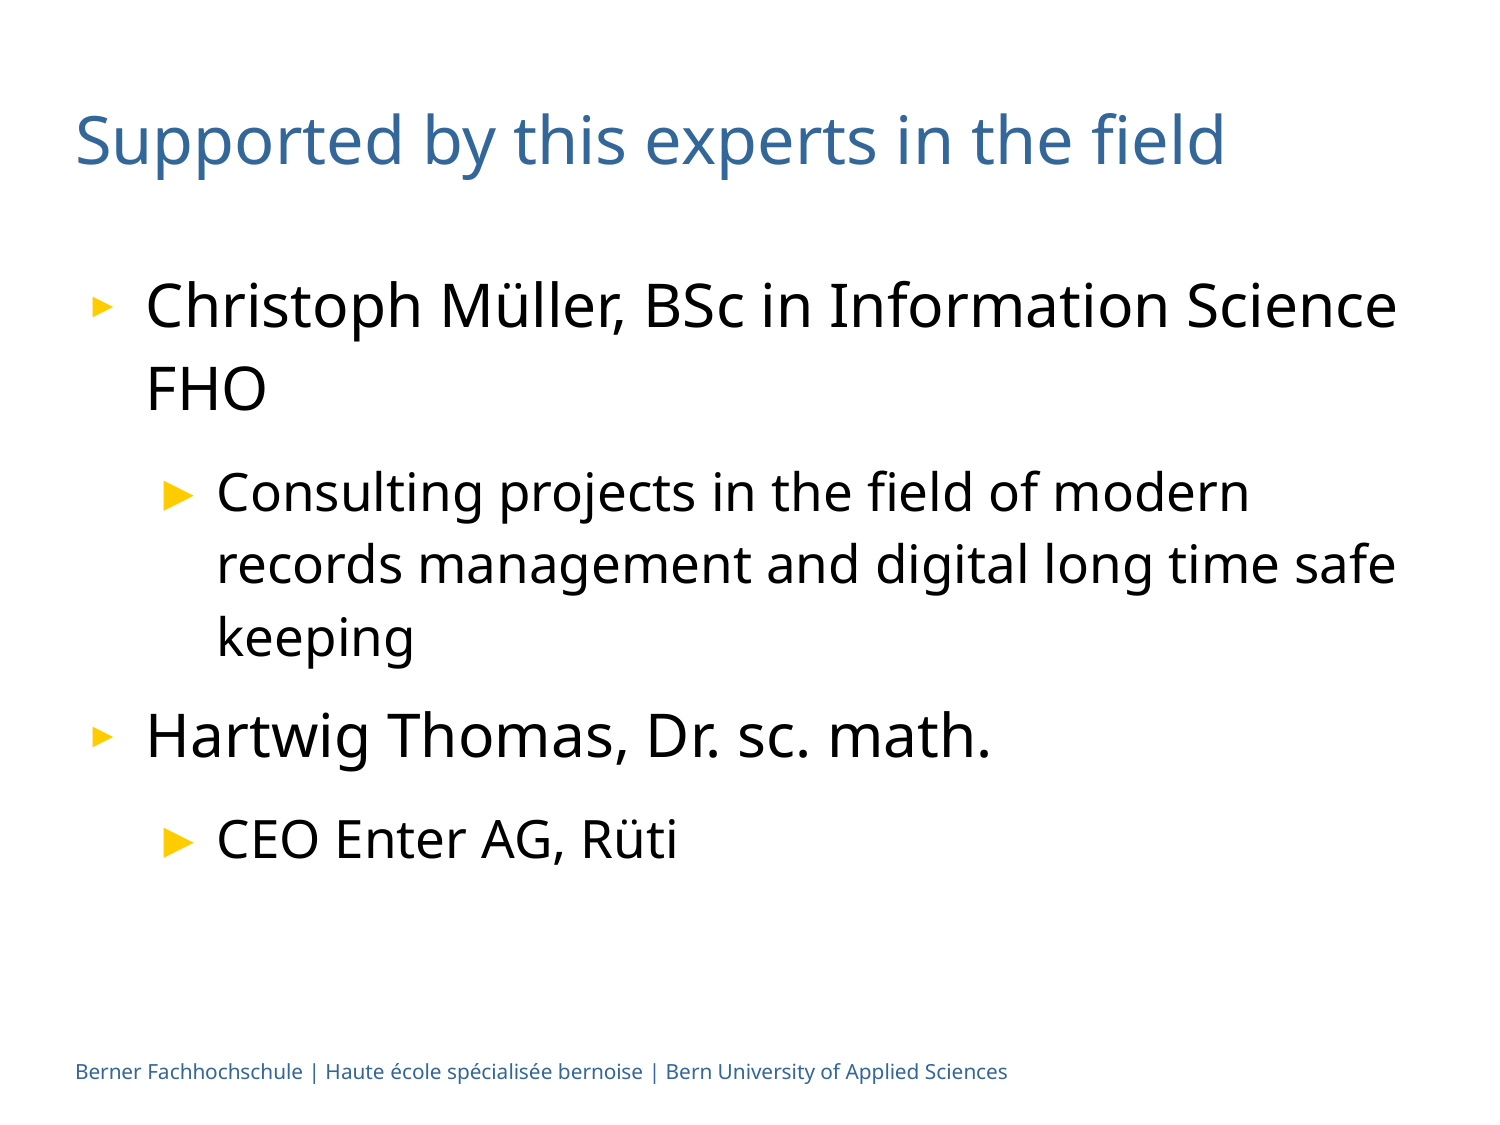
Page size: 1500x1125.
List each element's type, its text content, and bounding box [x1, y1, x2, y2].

title Supported by this experts in the field [75, 44, 1425, 233]
list Christoph Müller, BSc in Information Science FHO Consulting projects in the field of modern records management and digital long time safe keeping Hartwig Thomas, Dr. sc. math. CEO Enter AG, Rüti [75, 263, 1425, 1006]
